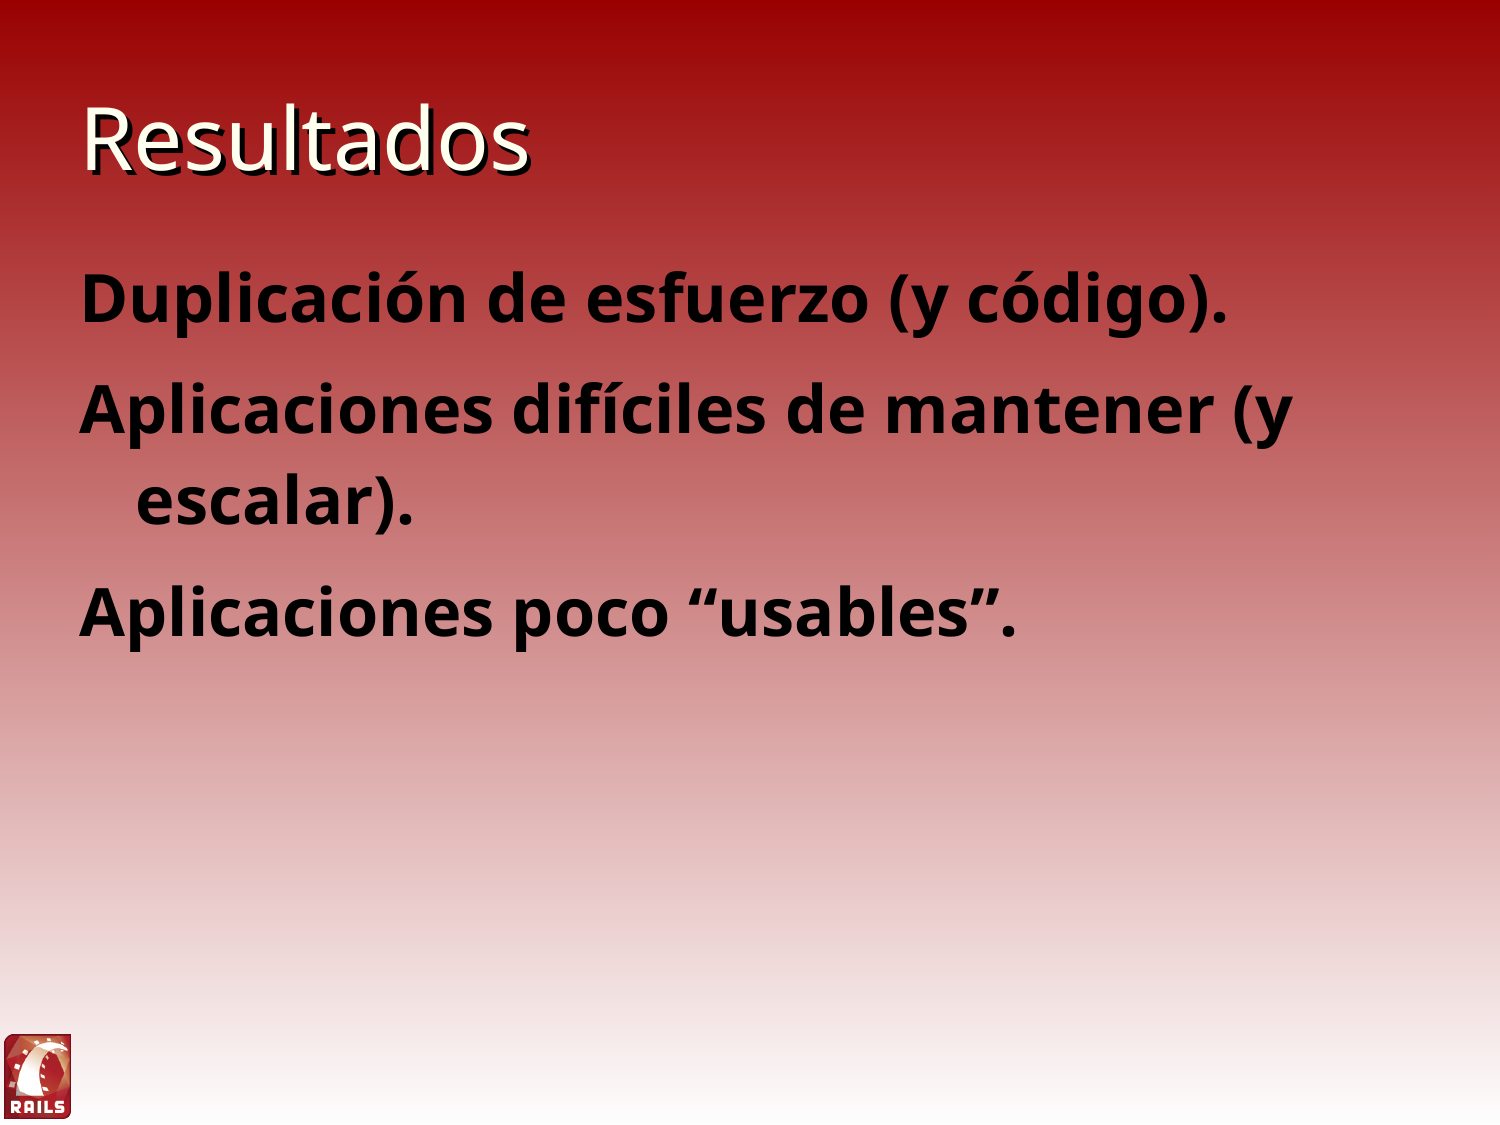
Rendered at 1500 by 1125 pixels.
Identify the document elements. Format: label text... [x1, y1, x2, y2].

picture [4, 1034, 71, 1119]
title Resultados [64, 42, 1317, 232]
list Duplicación de esfuerzo (y código). Aplicaciones difíciles de mantener (y escalar). Aplicaciones poco “usables”. [64, 243, 1430, 988]
